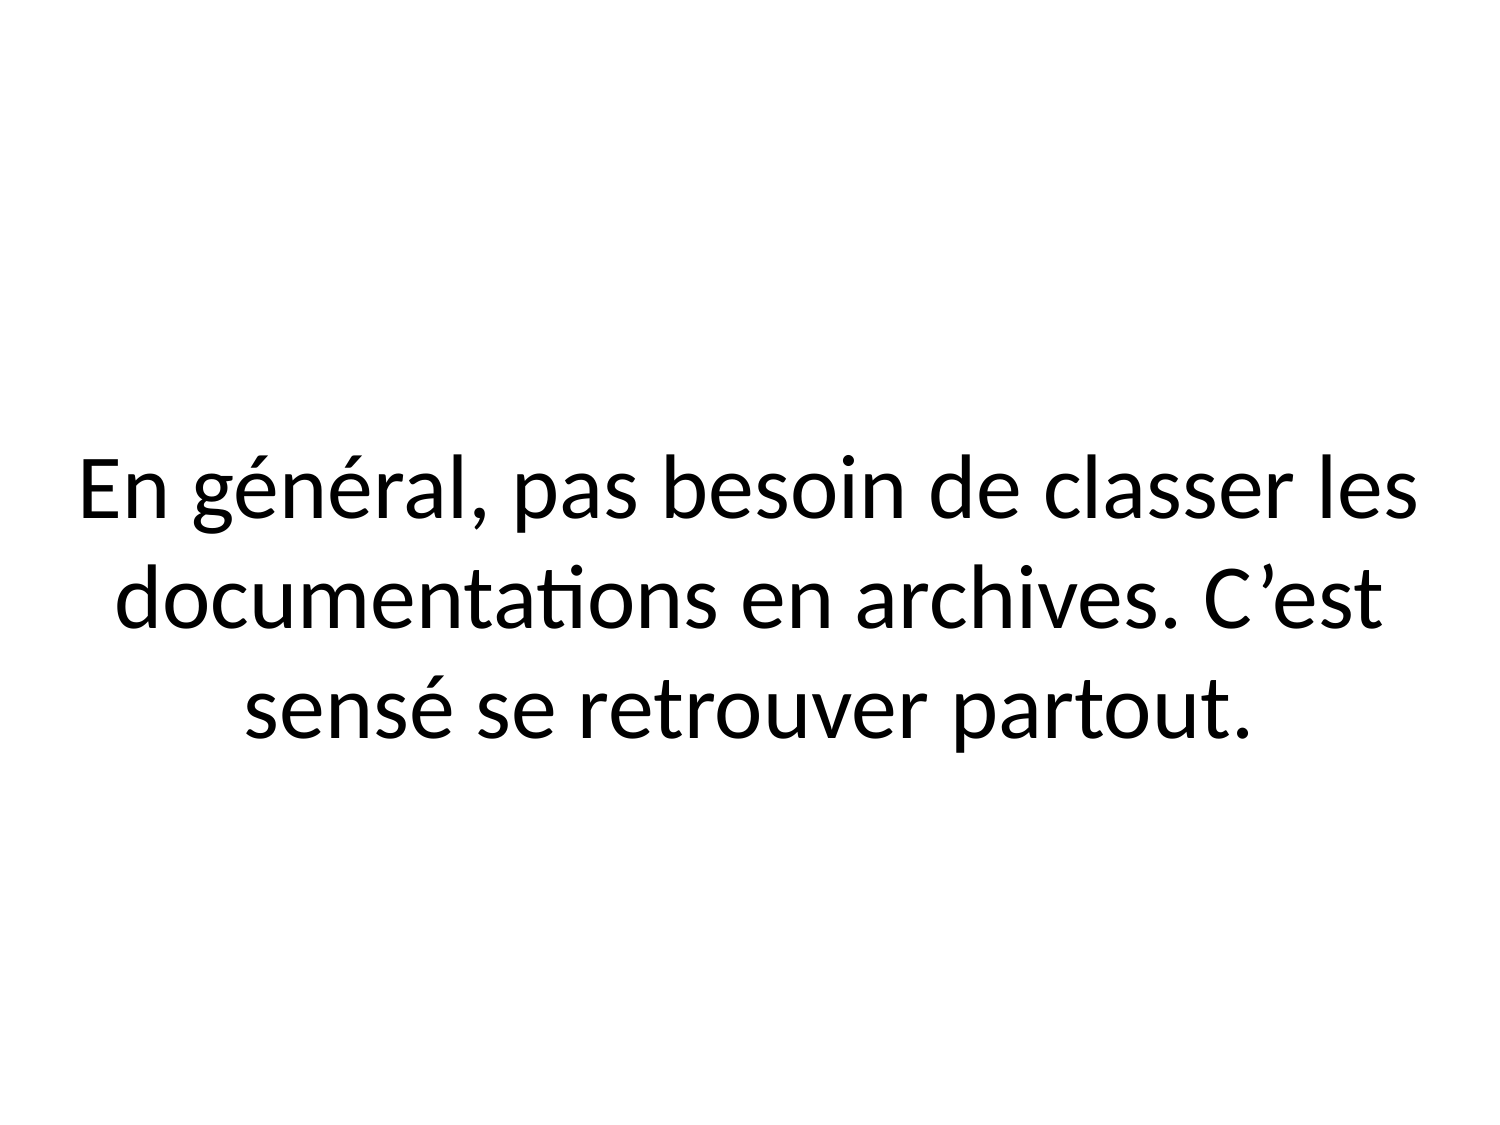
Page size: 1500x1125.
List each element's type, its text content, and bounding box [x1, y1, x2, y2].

subtitle En général, pas besoin de classer les documentations en archives. C’est sensé se retrouver partout. [75, 263, 1425, 916]
